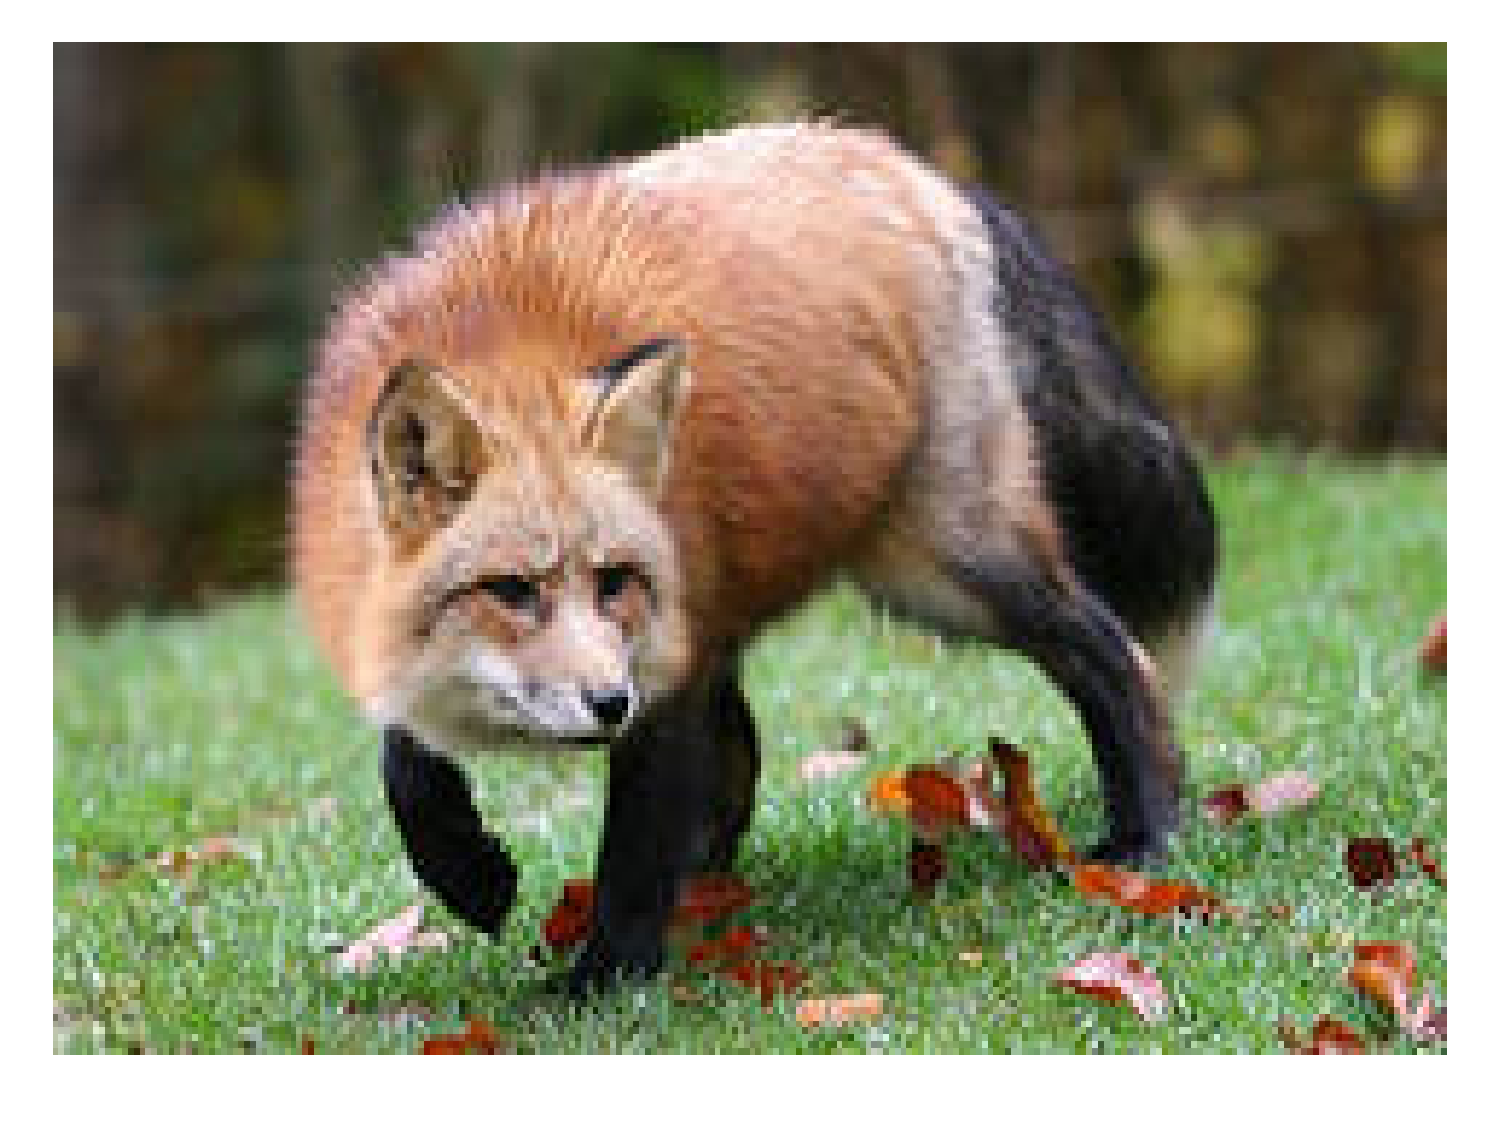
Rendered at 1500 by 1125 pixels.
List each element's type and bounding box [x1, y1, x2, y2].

picture [53, 42, 1447, 1055]
